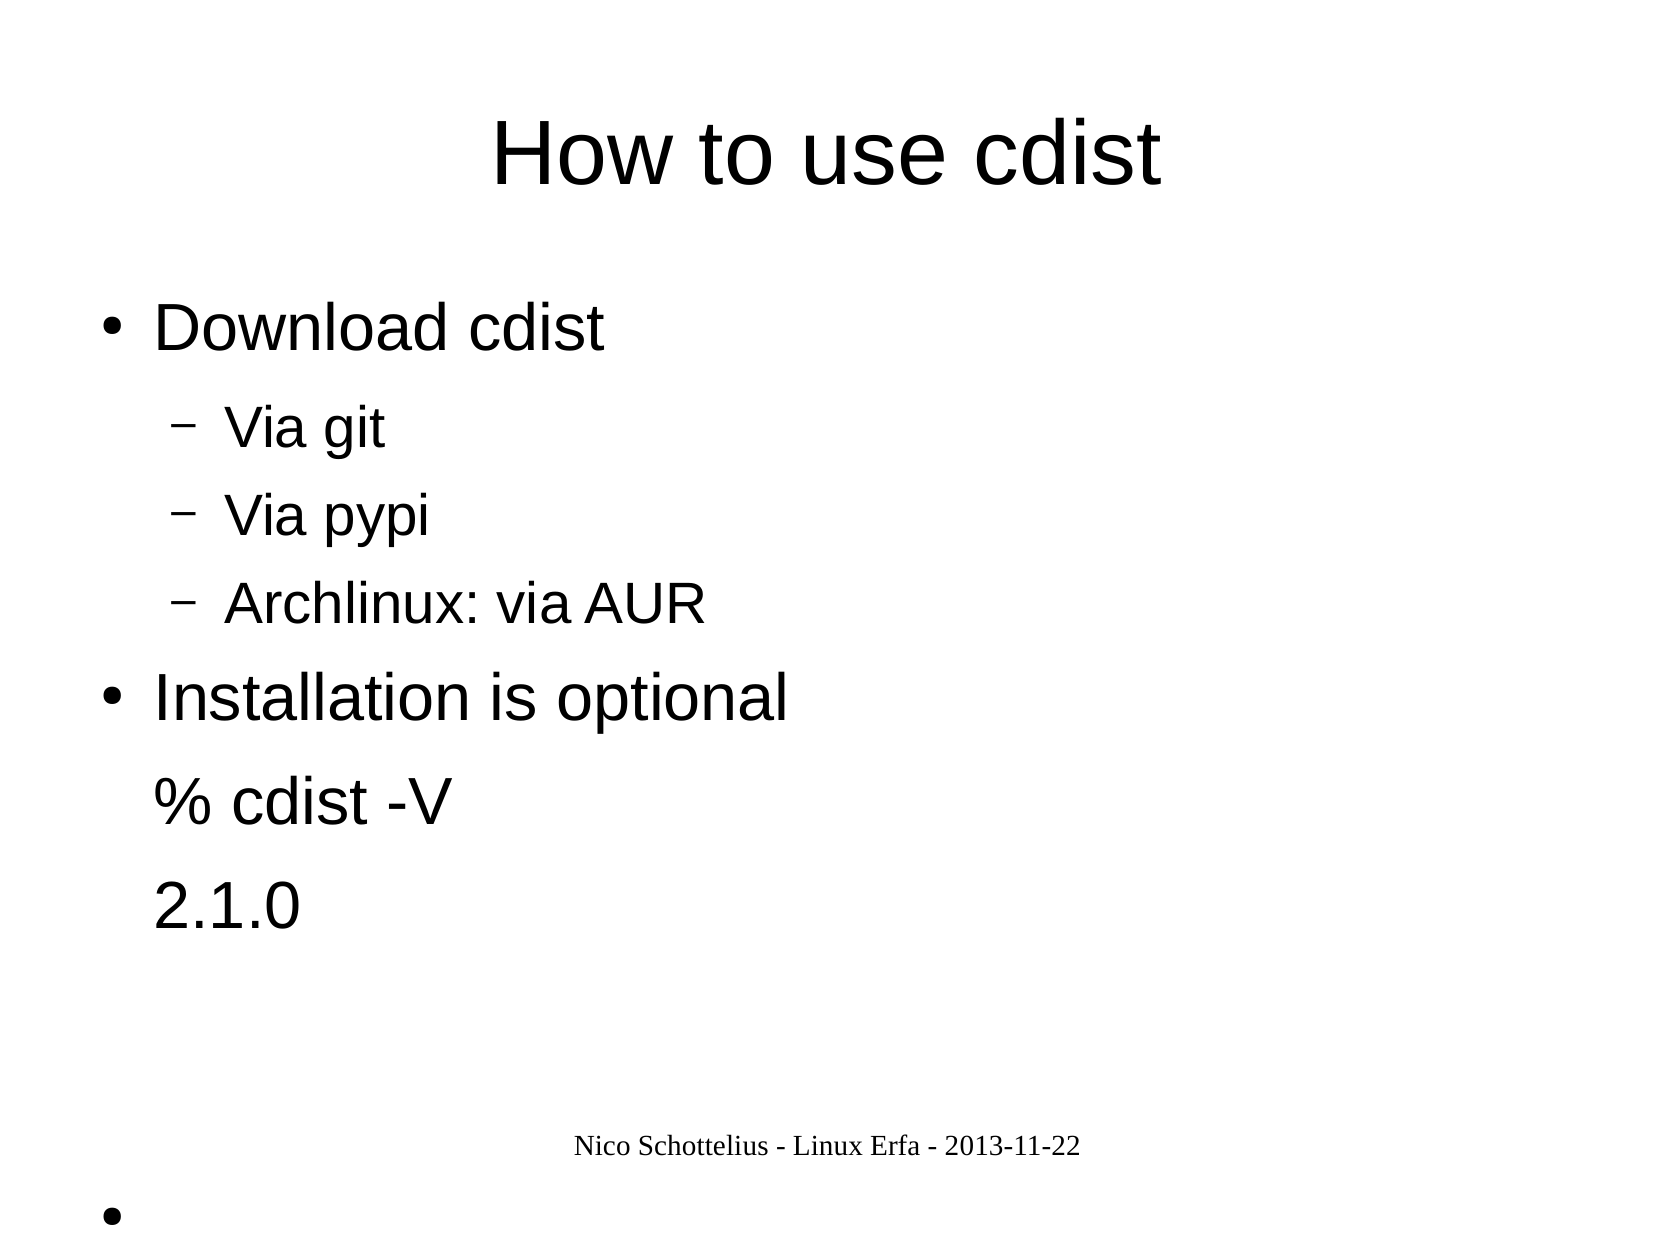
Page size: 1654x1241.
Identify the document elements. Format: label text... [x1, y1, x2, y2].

title How to use cdist [82, 49, 1571, 257]
list Download cdist Via git Via pypi Archlinux: via AUR Installation is optional % cdist -V 2.1.0 [82, 290, 1538, 1010]
